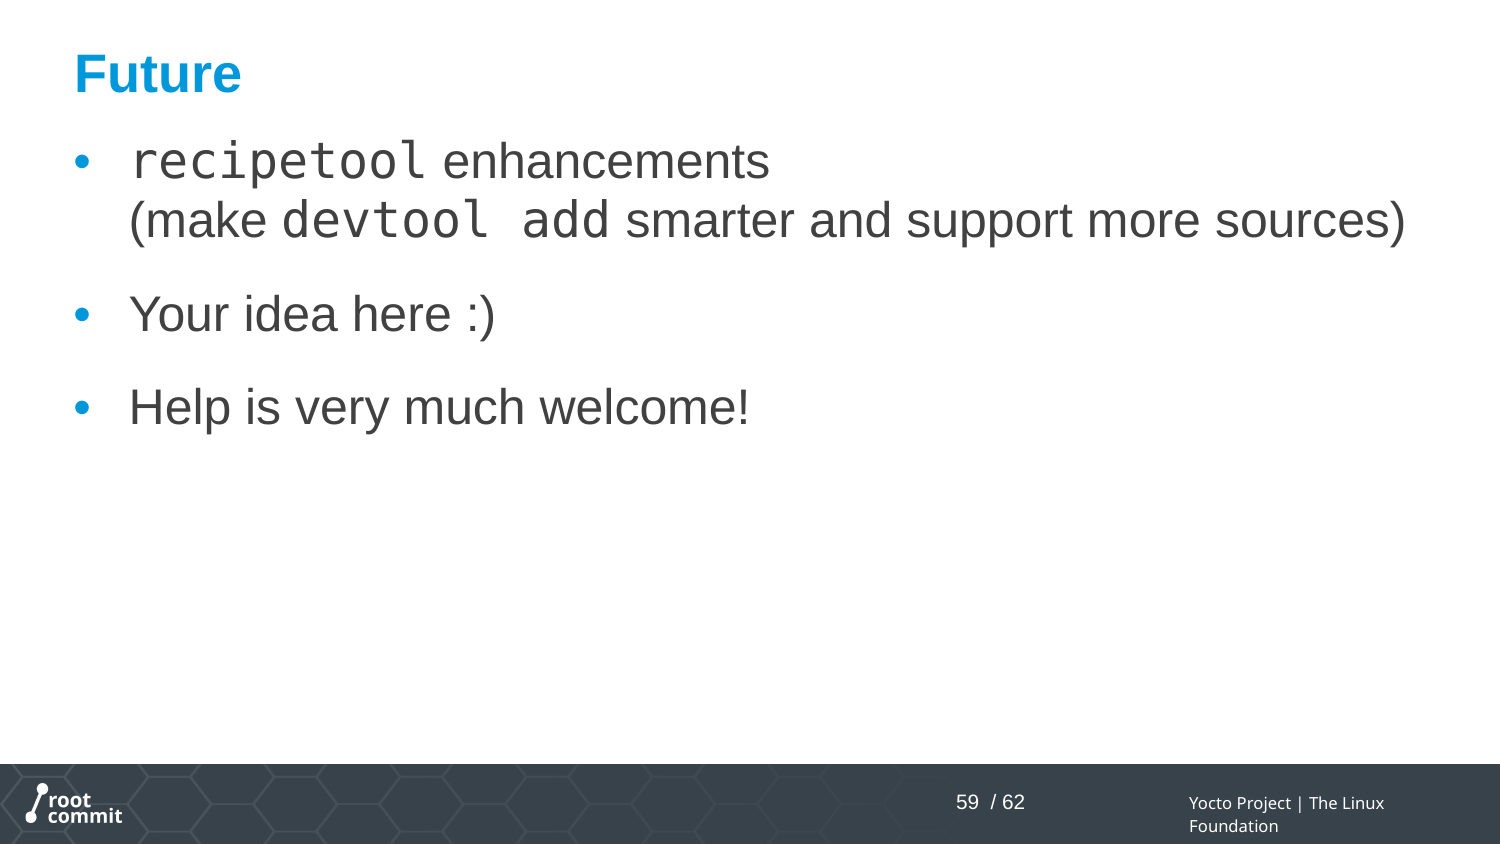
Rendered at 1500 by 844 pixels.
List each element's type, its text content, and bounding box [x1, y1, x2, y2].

text_box recipetool enhancements (make devtool add smarter and support more sources) Your idea here :) Help is very much welcome! [72, 132, 1422, 738]
text_box Future [74, 50, 1424, 159]
picture [0, 0, 1500, 844]
